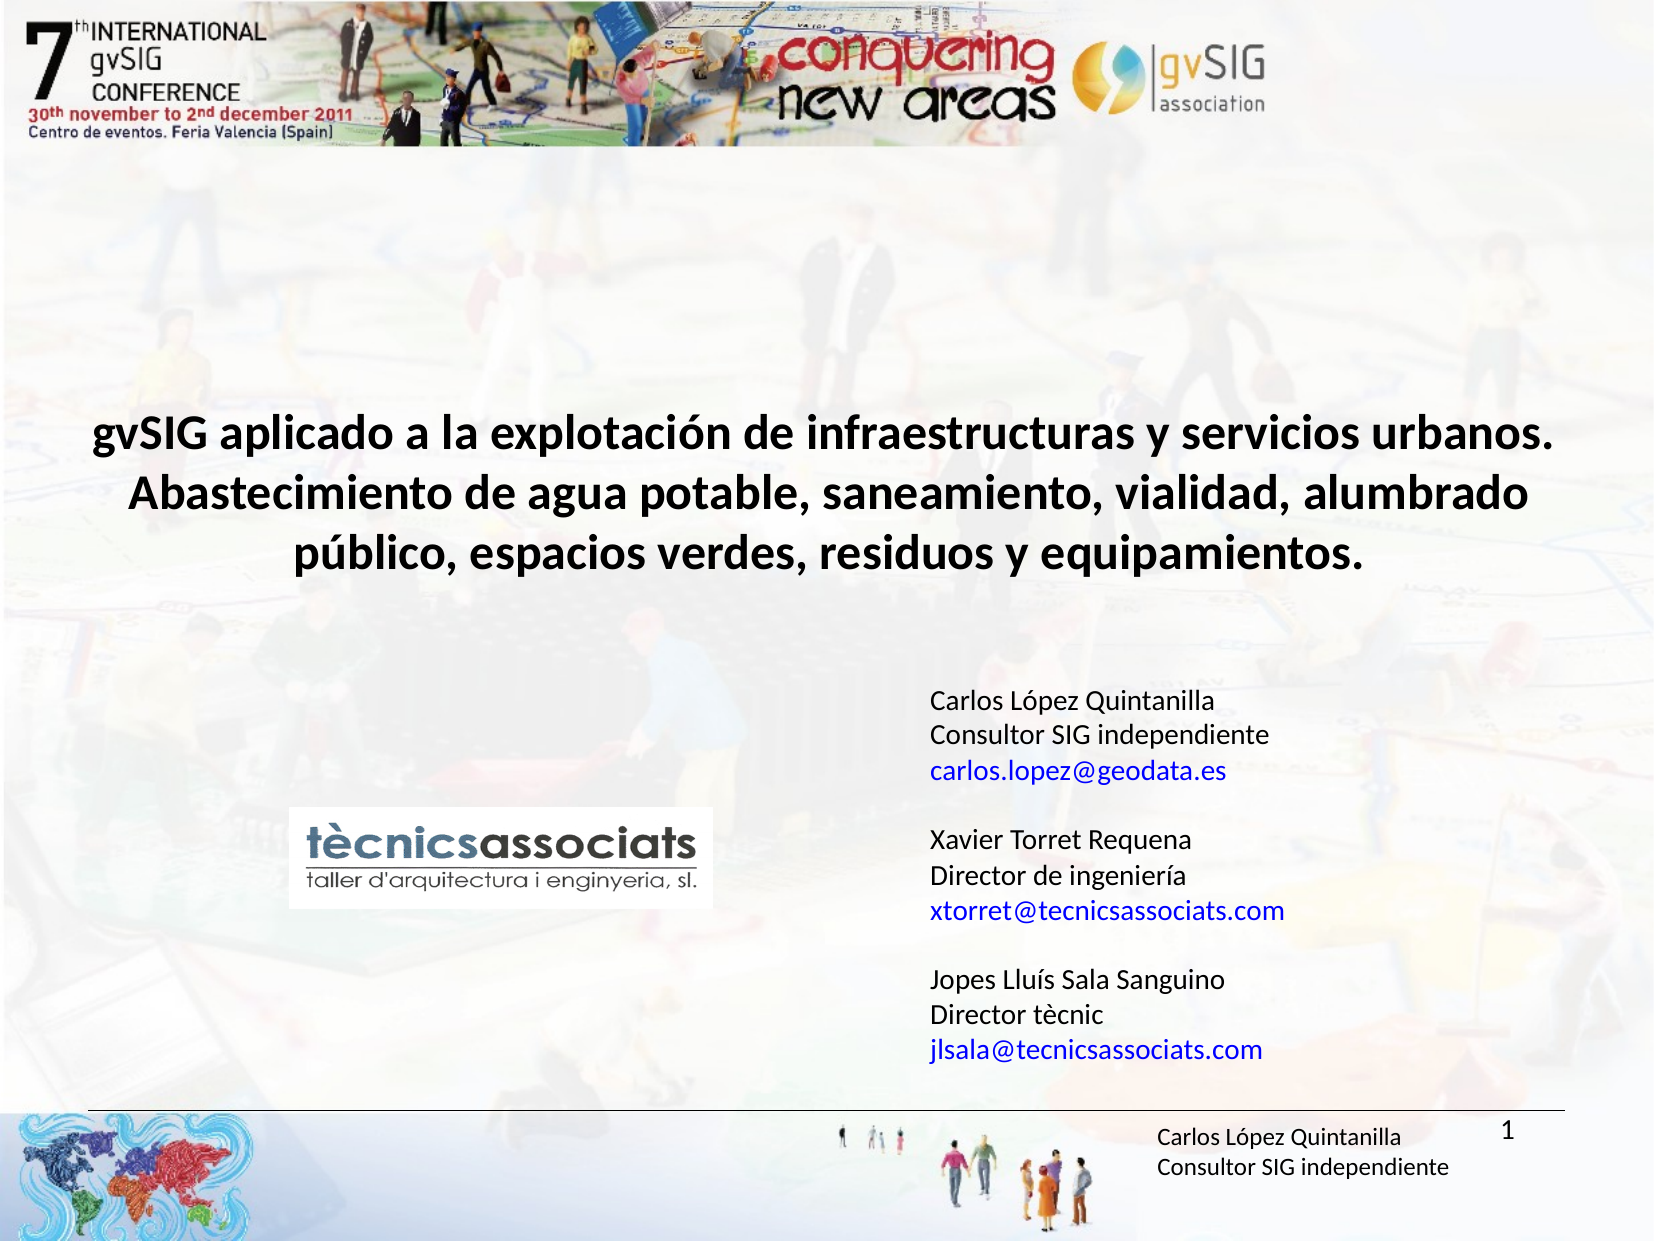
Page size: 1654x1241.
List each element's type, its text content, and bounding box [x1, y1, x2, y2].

picture [0, 0, 1654, 1241]
title gvSIG aplicado a la explotación de infraestructuras y servicios urbanos. Abastecimiento de agua potable, saneamiento, vialidad, alumbrado público, espacios verdes, residuos y equipamientos. [76, 391, 1583, 587]
title Carlos López Quintanilla Consultor SIG independiente [1142, 1112, 1527, 1203]
title Carlos López Quintanilla Consultor SIG independiente carlos.lopez@geodata.es Xavier Torret Requena Director de ingeniería xtorret@tecnicsassociats.com Jopes Lluís Sala Sanguino Director tècnic jlsala@tecnicsassociats.com [915, 673, 1426, 1074]
text_box <number> [1485, 1110, 1638, 1161]
